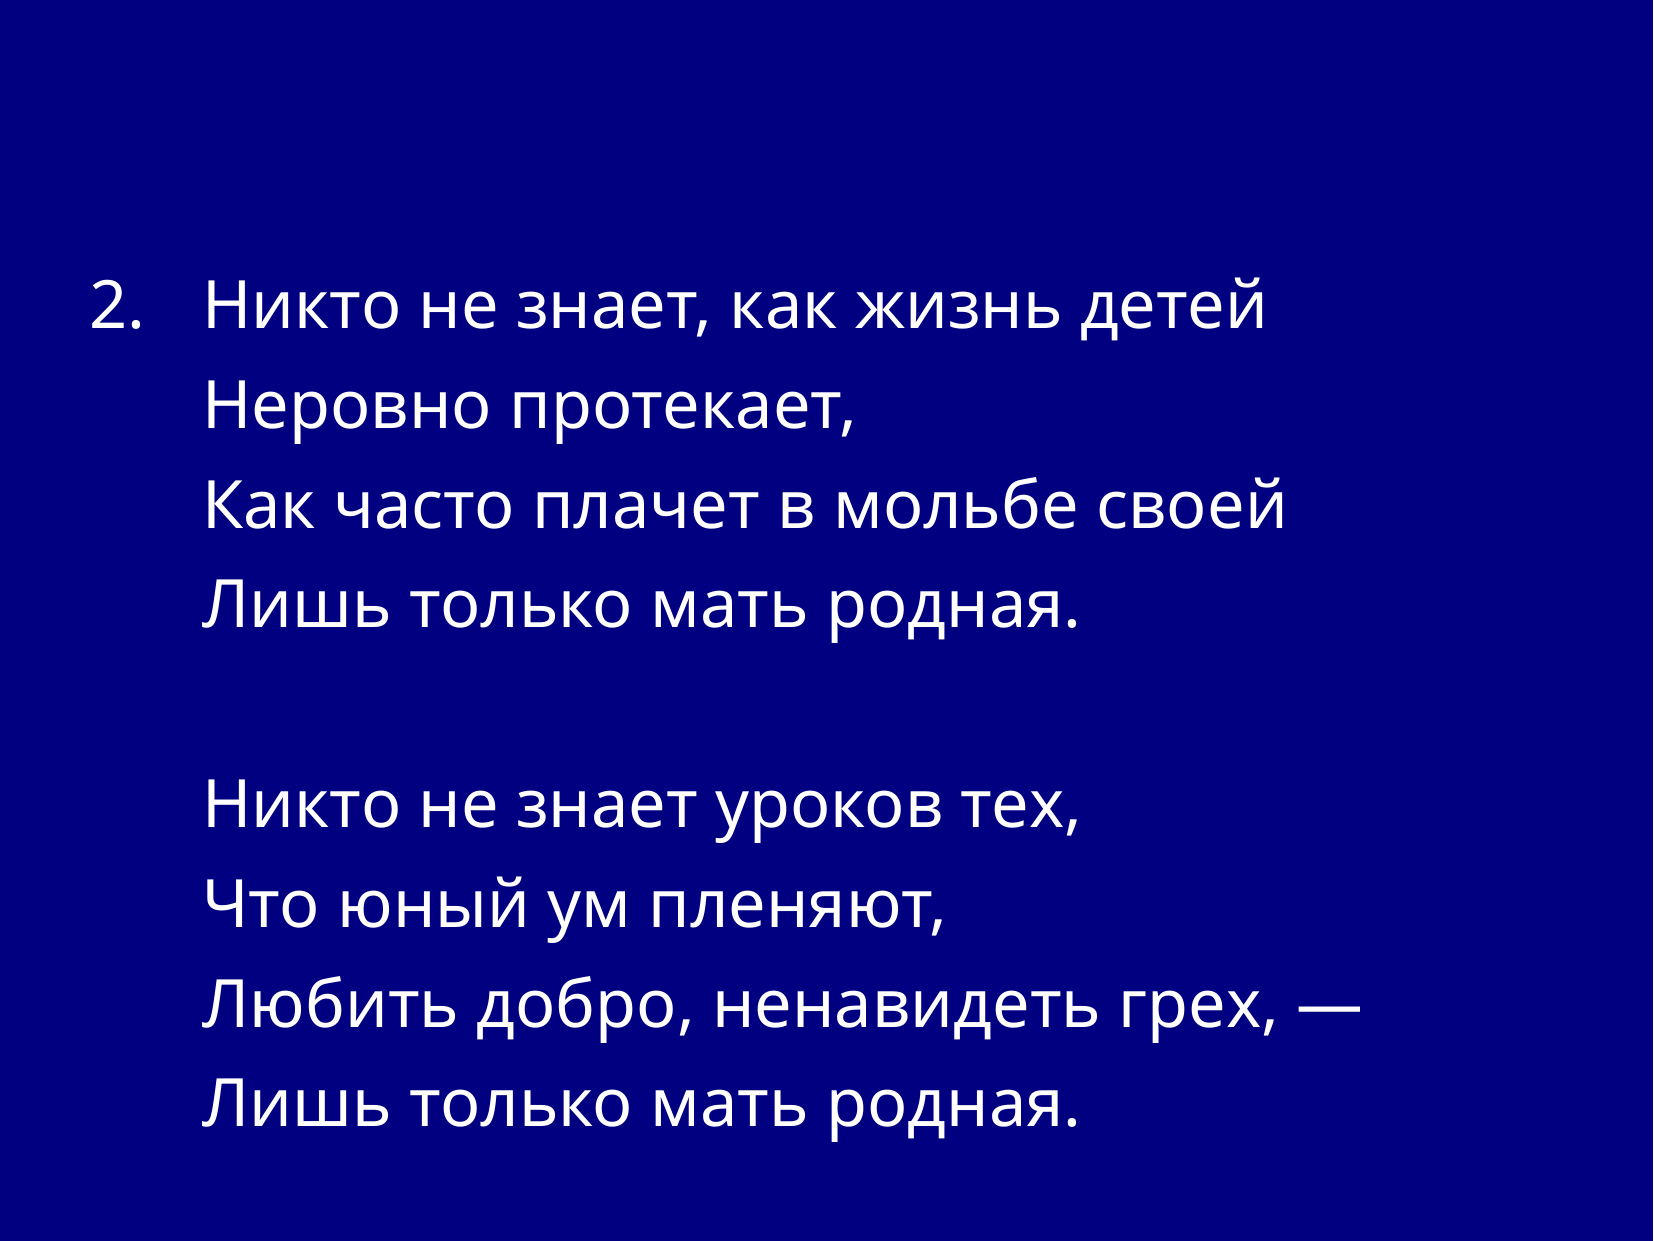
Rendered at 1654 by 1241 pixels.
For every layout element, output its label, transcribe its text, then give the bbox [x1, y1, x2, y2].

text_box 2. Никто не знает, как жизнь детей Неровно протекает, Как часто плачет в мольбе своей Лишь только мать родная. Никто не знает уроков тех, Что юный ум пленяют, Любить добро, ненавидеть грех, — Лишь только мать родная. [75, 150, 1576, 1163]
